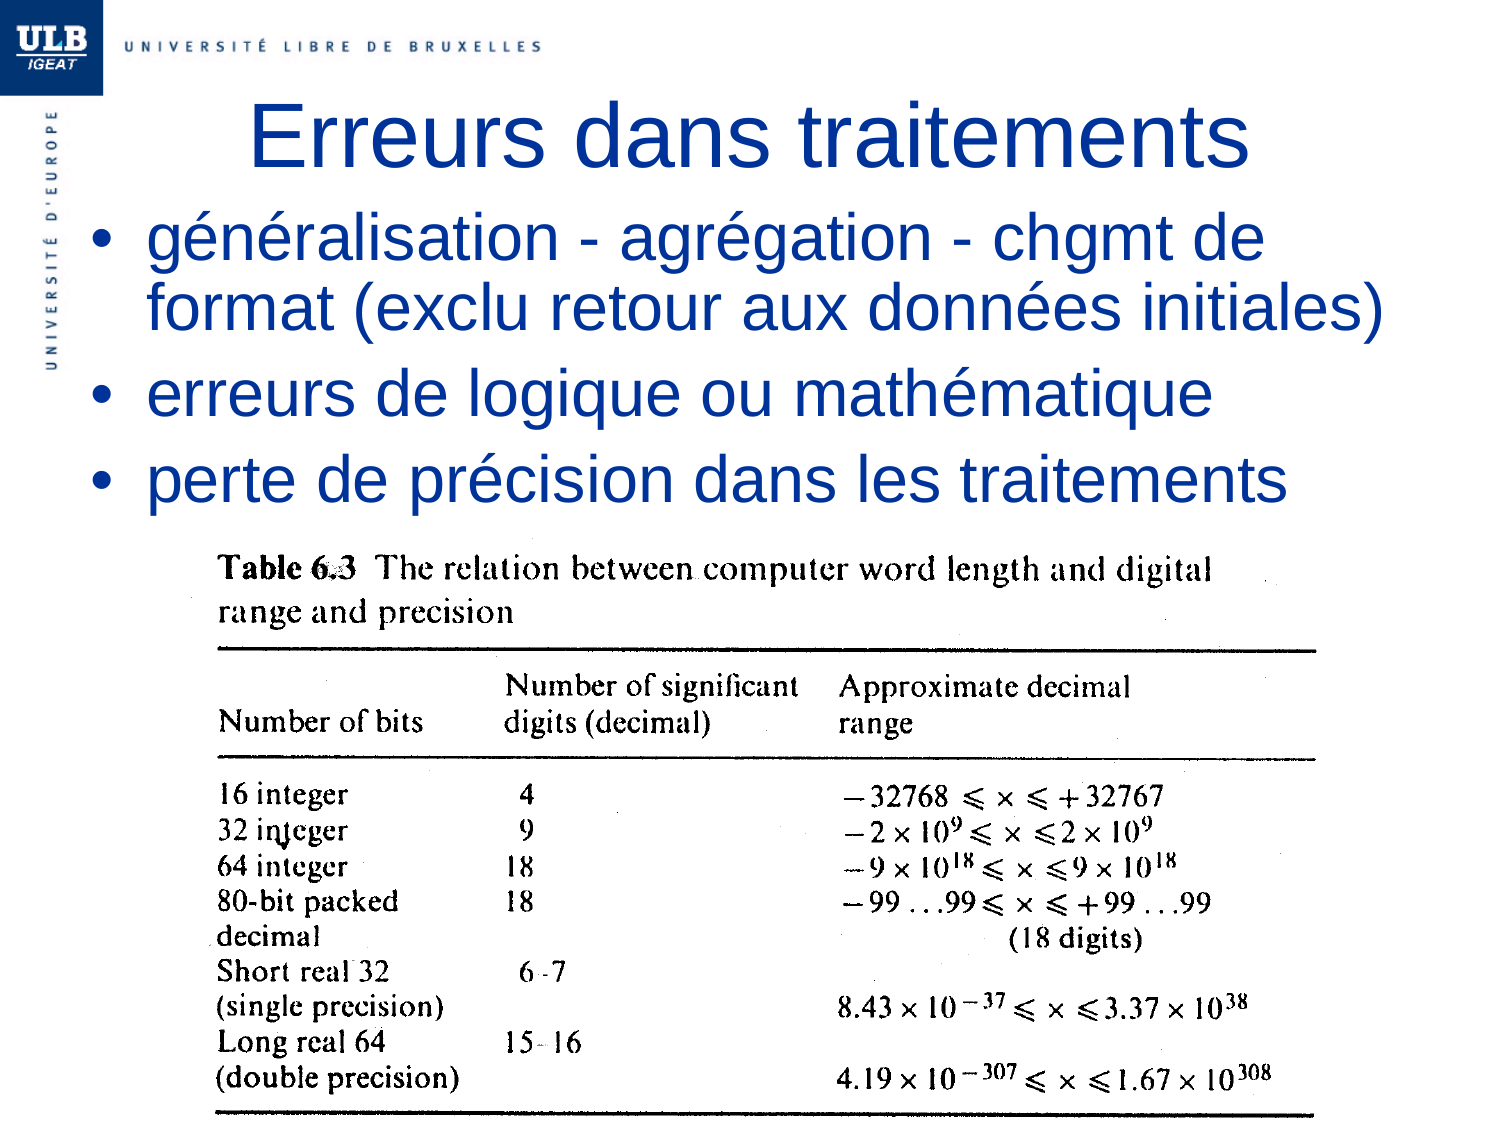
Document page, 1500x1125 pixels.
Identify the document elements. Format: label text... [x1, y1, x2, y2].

picture [0, 0, 1500, 1125]
list généralisation - agrégation - chgmt de format (exclu retour aux données initiales) erreurs de logique ou mathématique perte de précision dans les traitements [75, 249, 1425, 610]
title Erreurs dans traitements [75, 28, 1425, 249]
